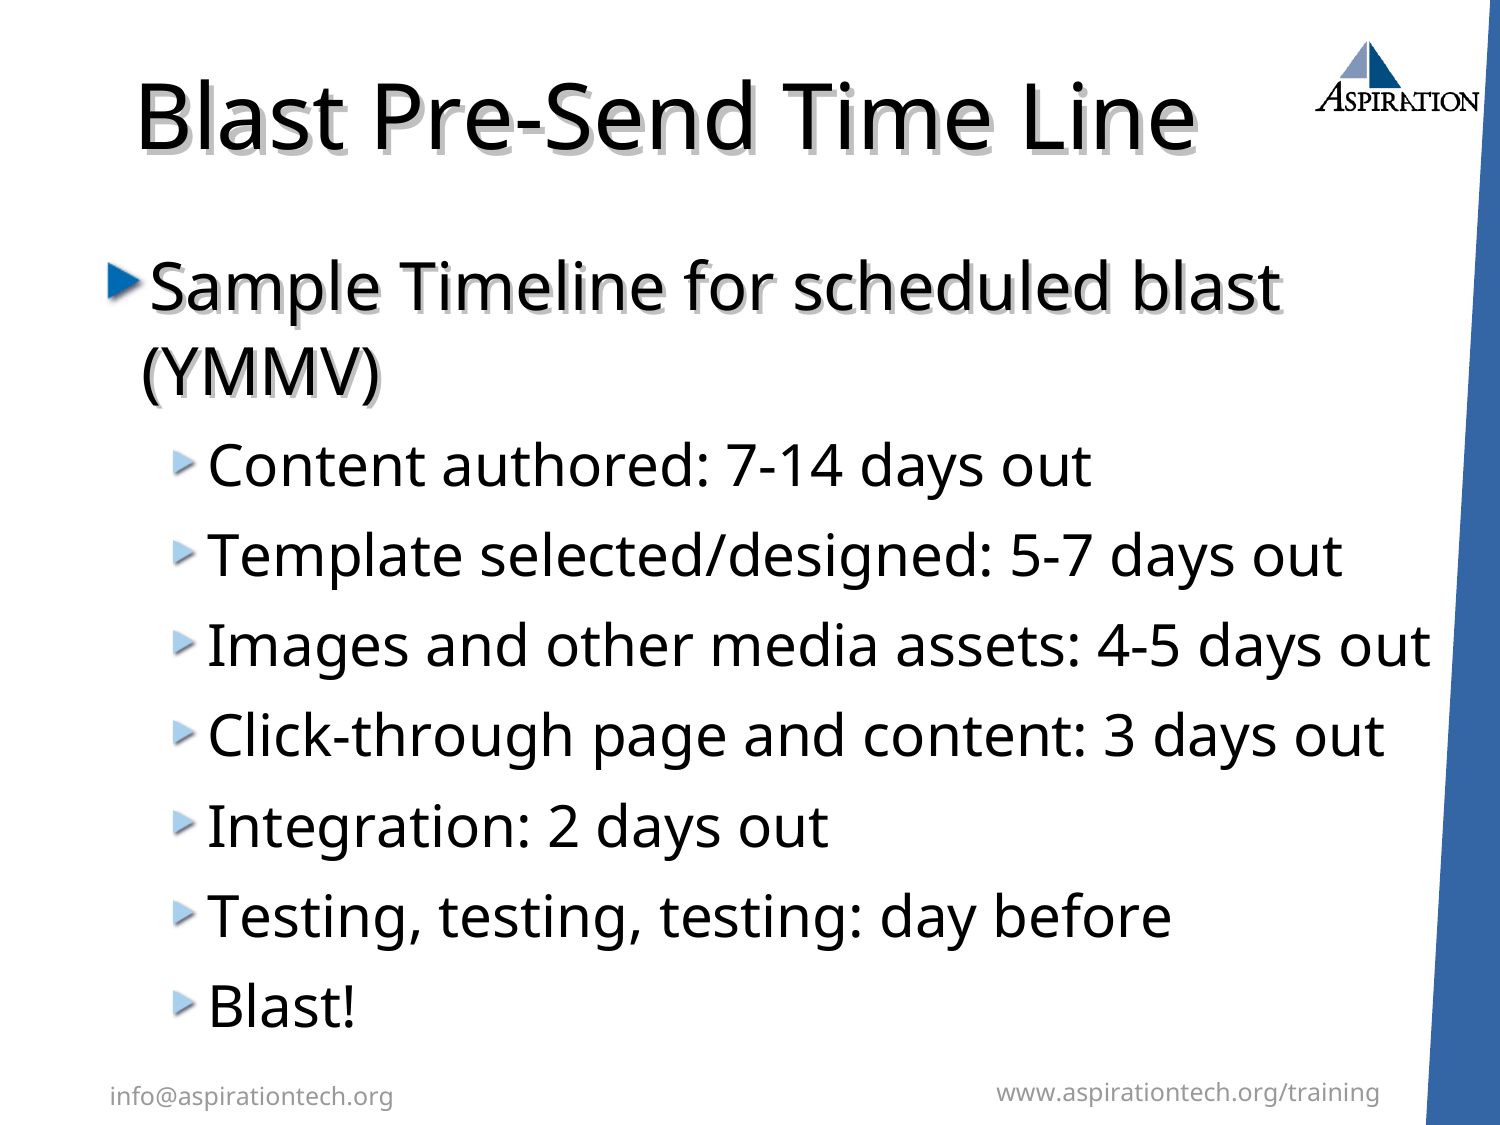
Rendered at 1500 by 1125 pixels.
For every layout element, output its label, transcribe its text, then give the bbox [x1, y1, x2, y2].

picture [1315, 41, 1480, 120]
list Sample Timeline for scheduled blast (YMMV)‏ Content authored: 7-14 days out Template selected/designed: 5-7 days out Images and other media assets: 4-5 days out Click-through page and content: 3 days out Integration: 2 days out Testing, testing, testing: day before Blast! [49, 238, 1447, 1039]
title Blast Pre-Send Time Line [49, 19, 1284, 206]
